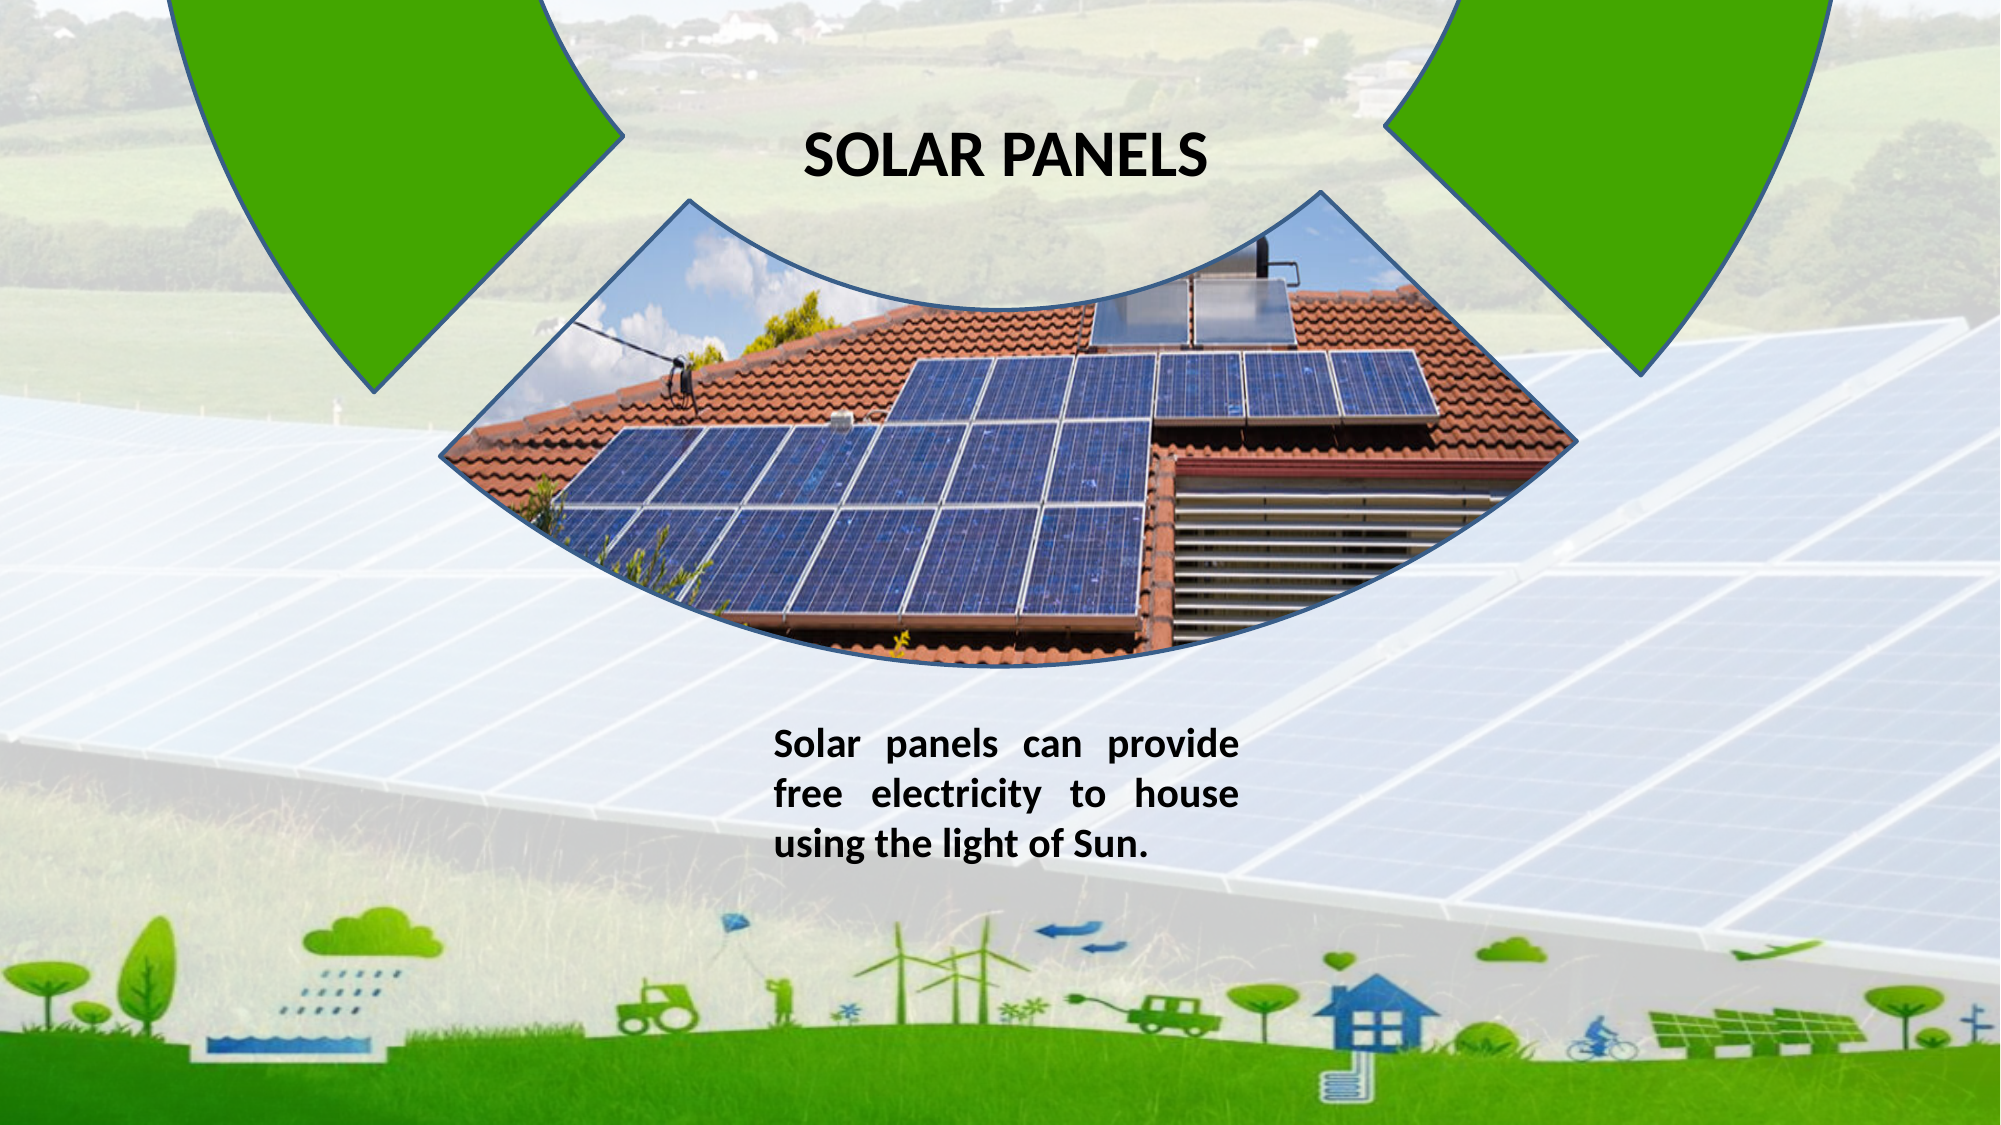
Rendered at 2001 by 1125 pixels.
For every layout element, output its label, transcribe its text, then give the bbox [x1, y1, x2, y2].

text_box Solar panels can provide free electricity to house using the light of Sun. [758, 708, 1255, 874]
text_box SOLAR PANELS [788, 101, 1229, 197]
text_box [0, 0, 2000, 1125]
